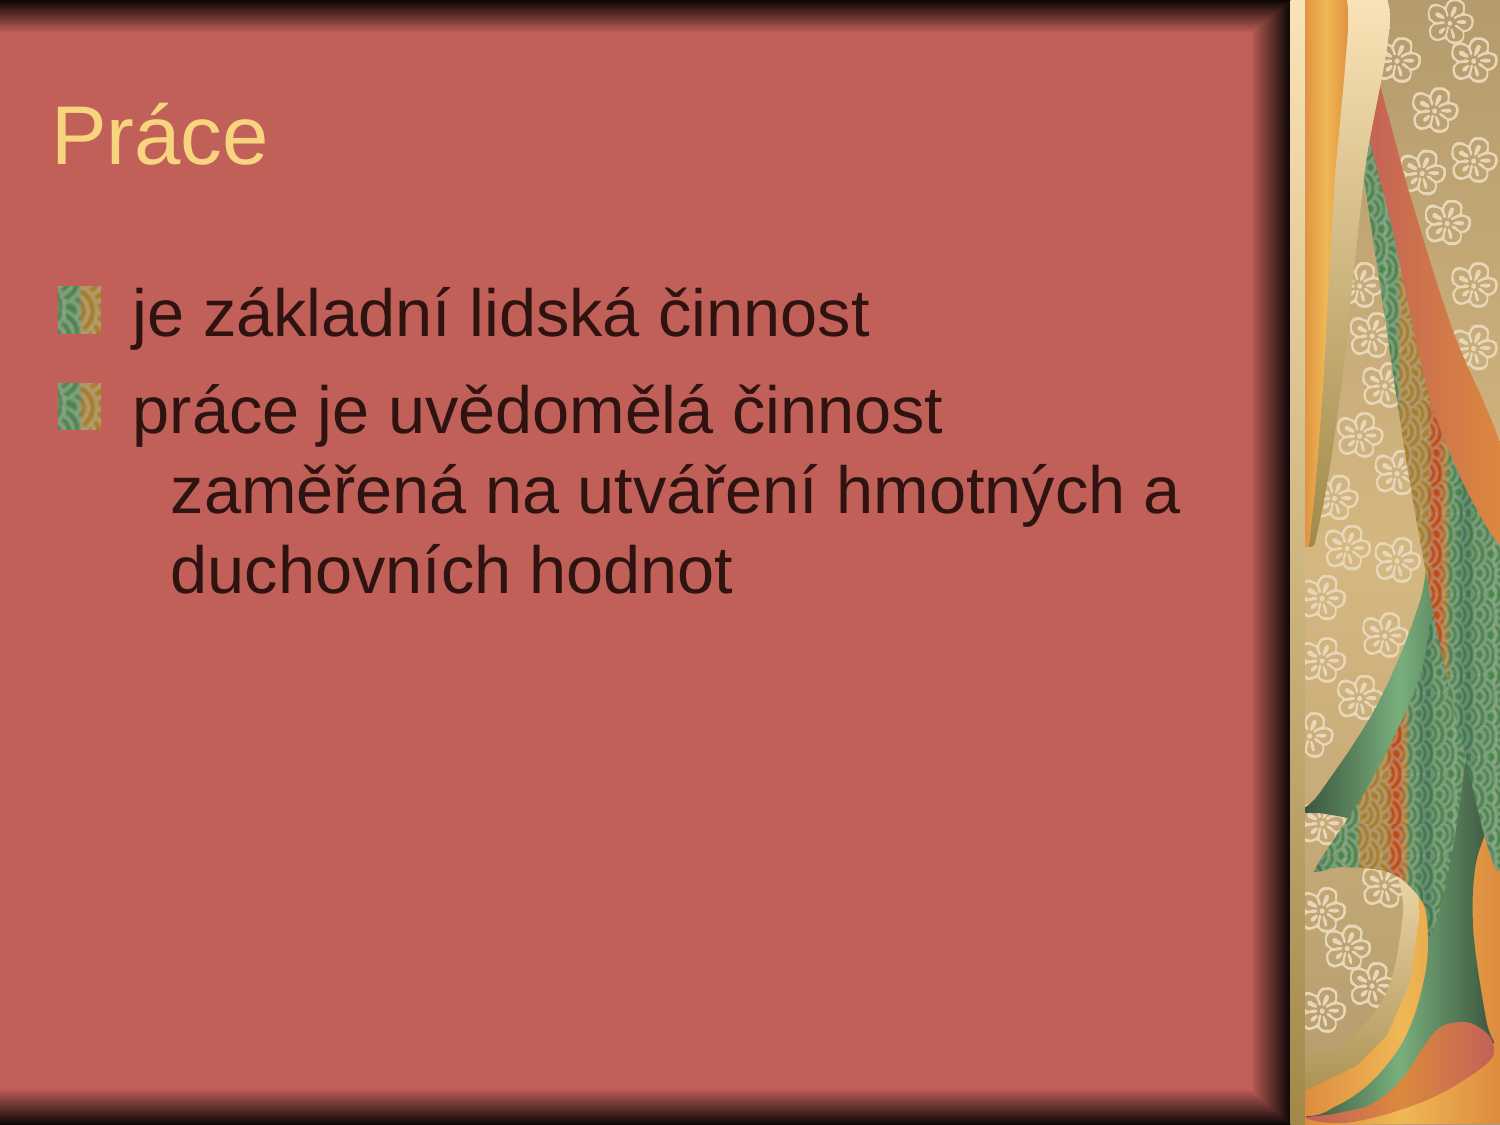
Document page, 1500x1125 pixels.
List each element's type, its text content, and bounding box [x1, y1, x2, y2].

title Práce [35, 37, 1263, 225]
list je základní lidská činnost práce je uvědomělá činnost zaměřená na utváření hmotných a duchovních hodnot [43, 262, 1255, 1001]
